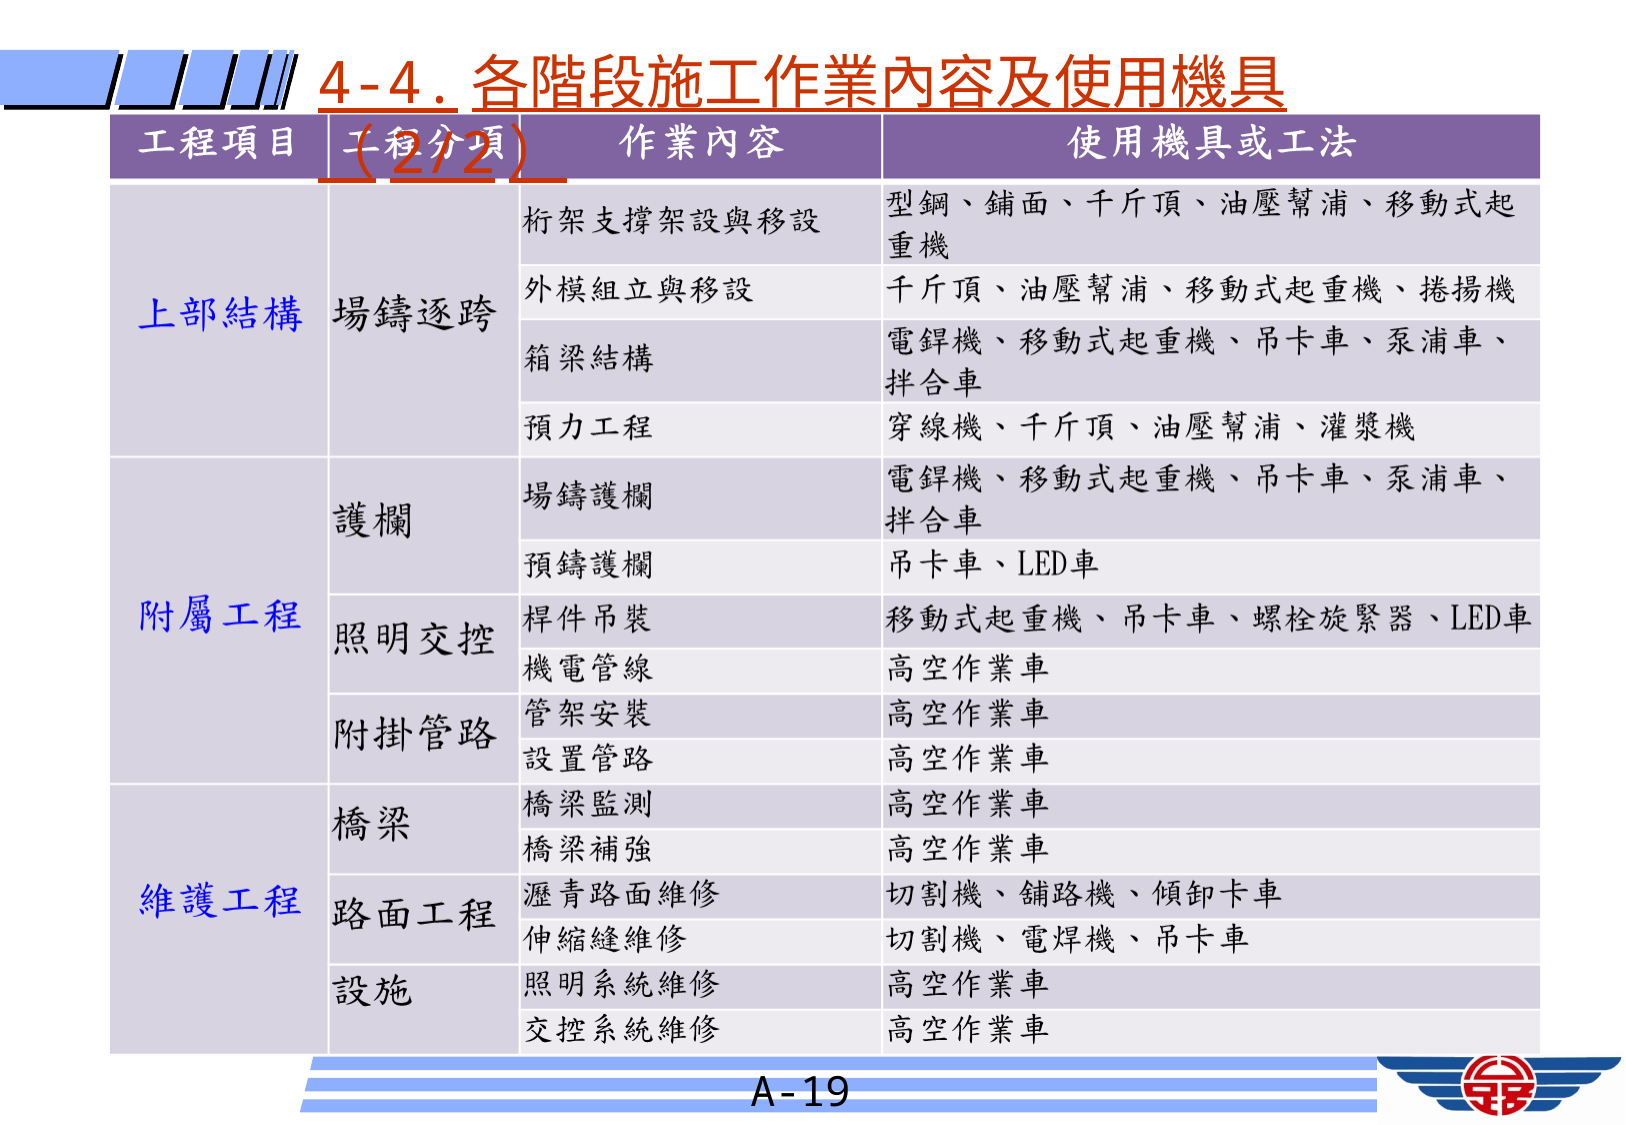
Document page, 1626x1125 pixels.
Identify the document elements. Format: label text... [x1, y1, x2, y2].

picture [108, 101, 1542, 1068]
text_box 4-4.各階段施工作業內容及使用機具（2/2） [302, 37, 1486, 151]
